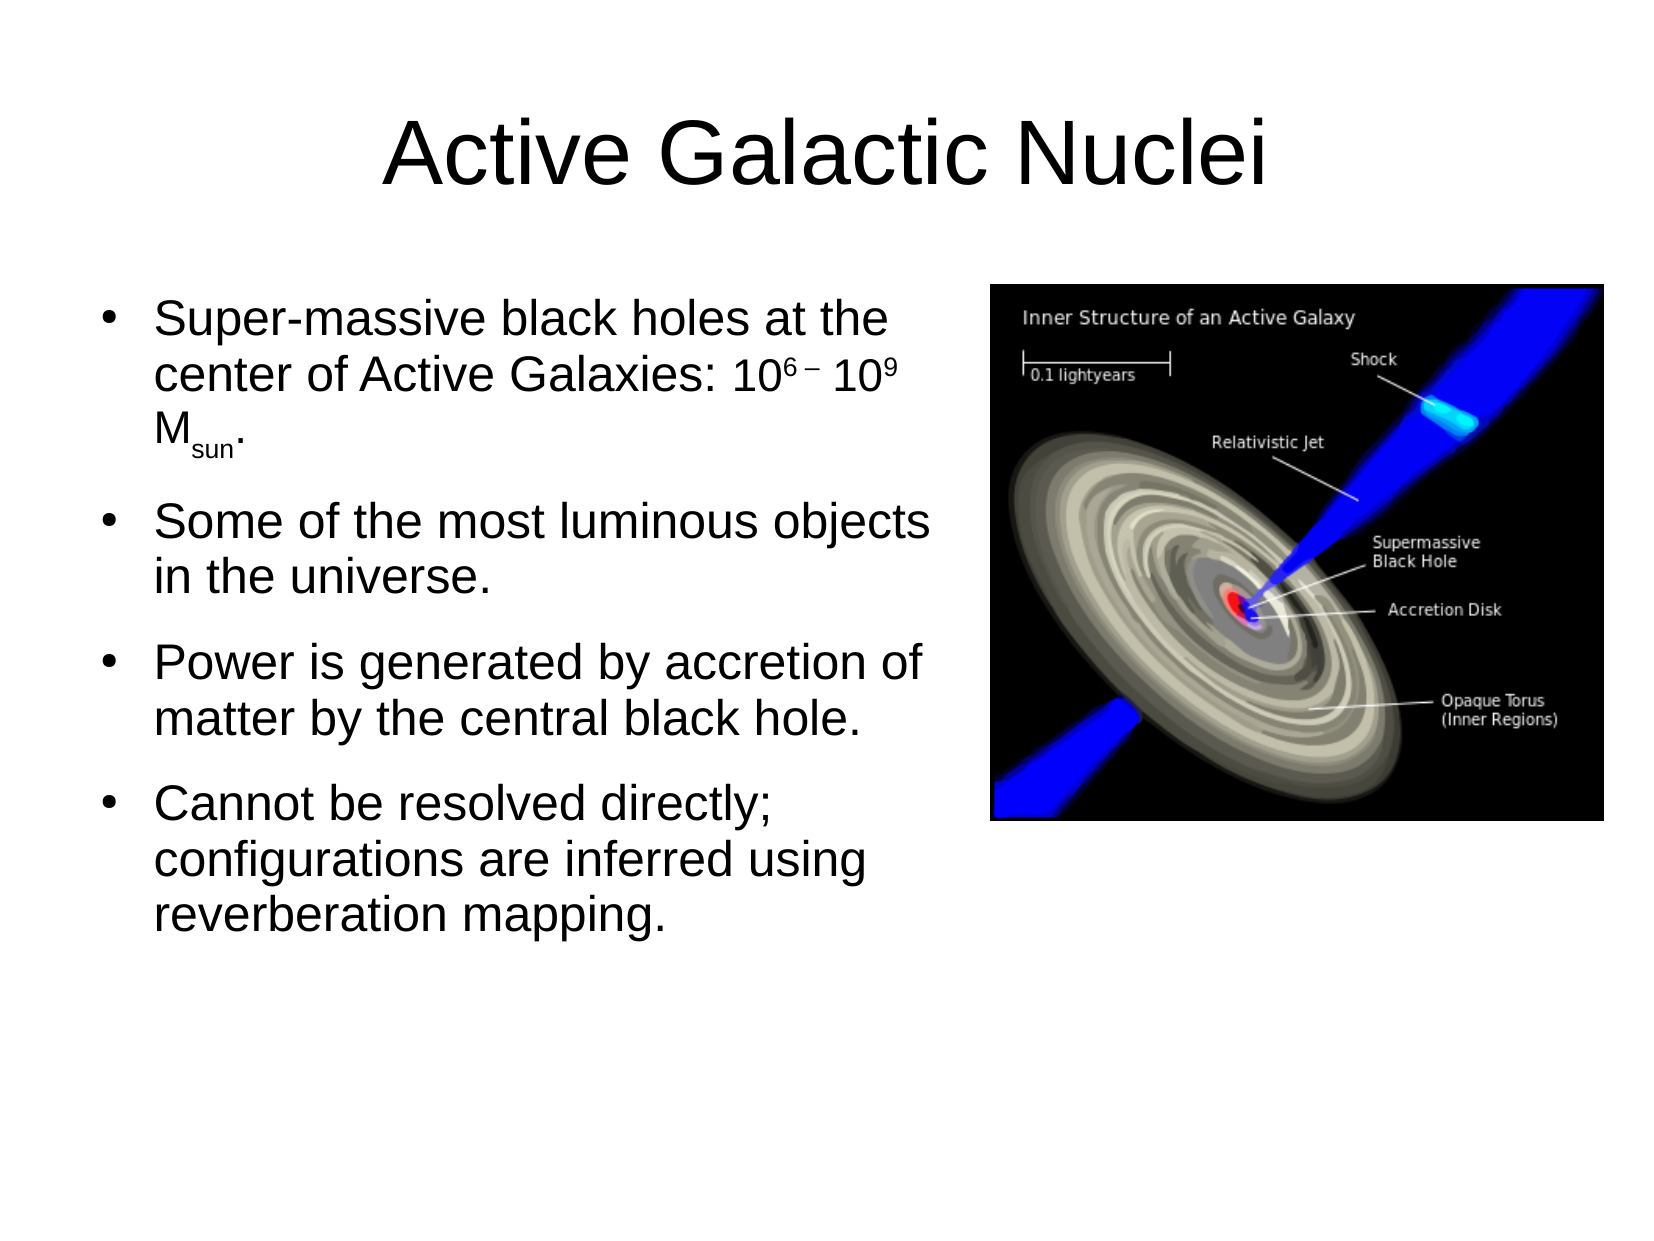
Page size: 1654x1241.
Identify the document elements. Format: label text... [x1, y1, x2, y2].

picture [990, 284, 1604, 821]
title Active Galactic Nuclei [82, 49, 1571, 257]
list Super-massive black holes at the center of Active Galaxies: 106 – 109 Msun. Some of the most luminous objects in the universe. Power is generated by accretion of matter by the central black hole. Cannot be resolved directly; configurations are inferred using reverberation mapping. [82, 290, 961, 1010]
